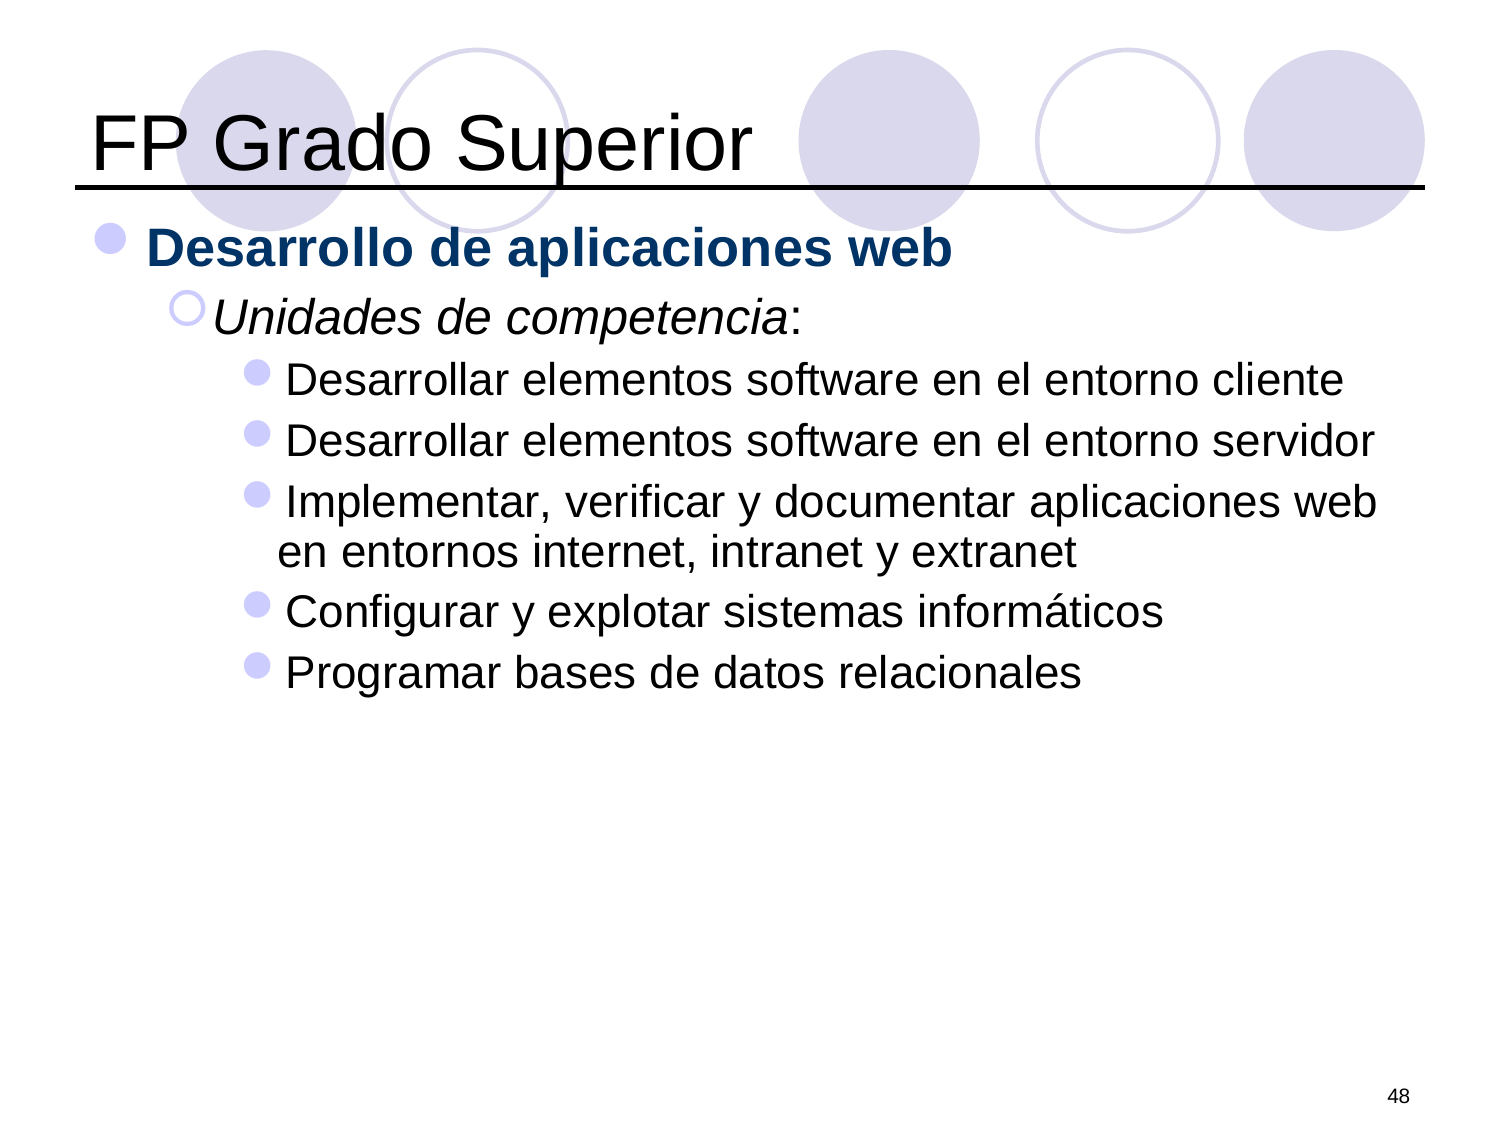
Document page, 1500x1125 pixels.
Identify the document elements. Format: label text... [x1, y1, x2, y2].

list Desarrollo de aplicaciones web Unidades de competencia: Desarrollar elementos software en el entorno cliente Desarrollar elementos software en el entorno servidor Implementar, verificar y documentar aplicaciones web en entornos internet, intranet y extranet Configurar y explotar sistemas informáticos Programar bases de datos relacionales [75, 212, 1426, 1101]
title FP Grado Superior [75, 45, 1426, 212]
